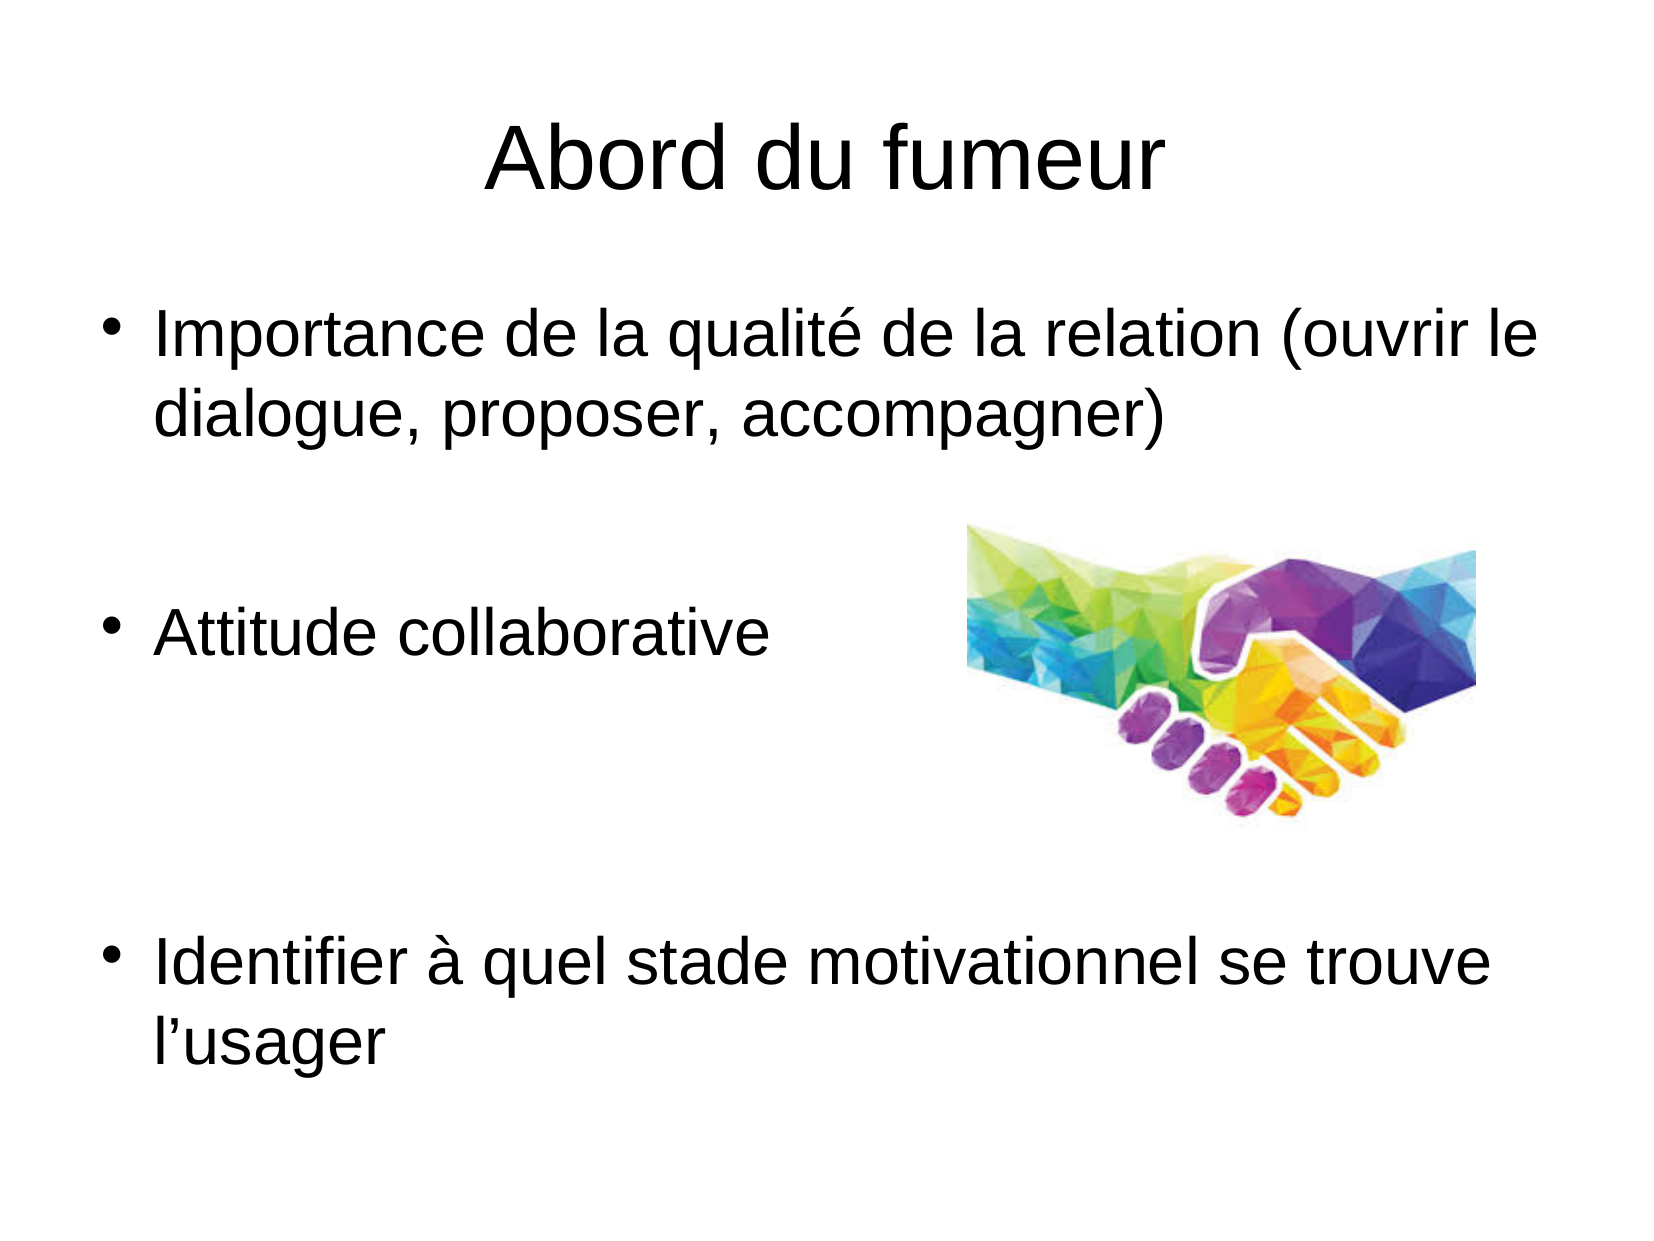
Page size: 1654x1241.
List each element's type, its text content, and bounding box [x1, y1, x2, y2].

text_box Abord du fumeur [82, 49, 1571, 256]
text_box Importance de la qualité de la relation (ouvrir le dialogue, proposer, accompagner) Attitude collaborative Identifier à quel stade motivationnel se trouve l’usager [82, 290, 1571, 1133]
picture [967, 509, 1476, 842]
